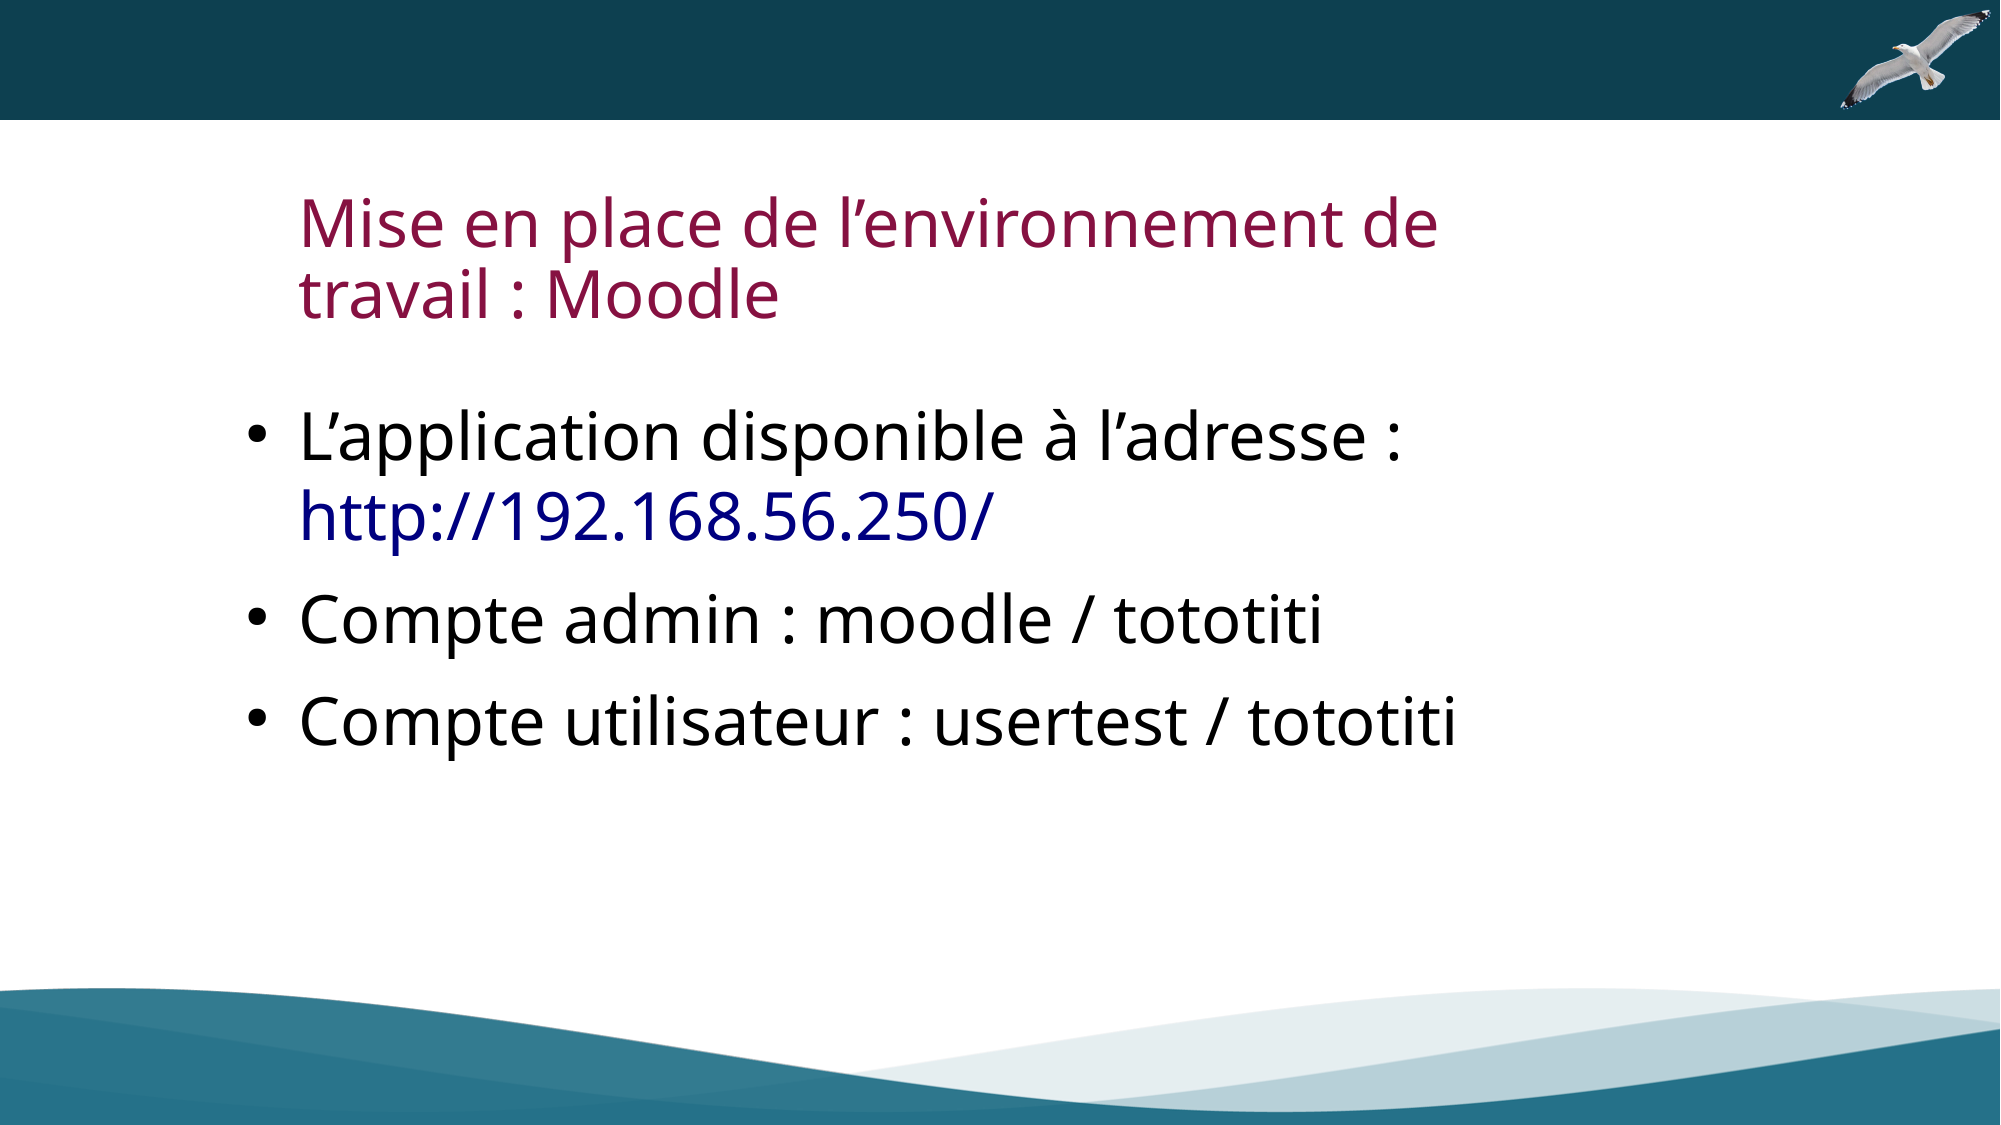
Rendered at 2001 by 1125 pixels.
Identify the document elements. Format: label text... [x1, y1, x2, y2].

picture [1820, 0, 2000, 120]
list L’application disponible à l’adresse : http://192.168.56.250/ Compte admin : moodle / tototiti Compte utilisateur : usertest / tototiti [212, 395, 1706, 668]
picture [0, 974, 2000, 1125]
list Mise en place de l’environnement de travail : Moodle [212, 182, 1684, 313]
